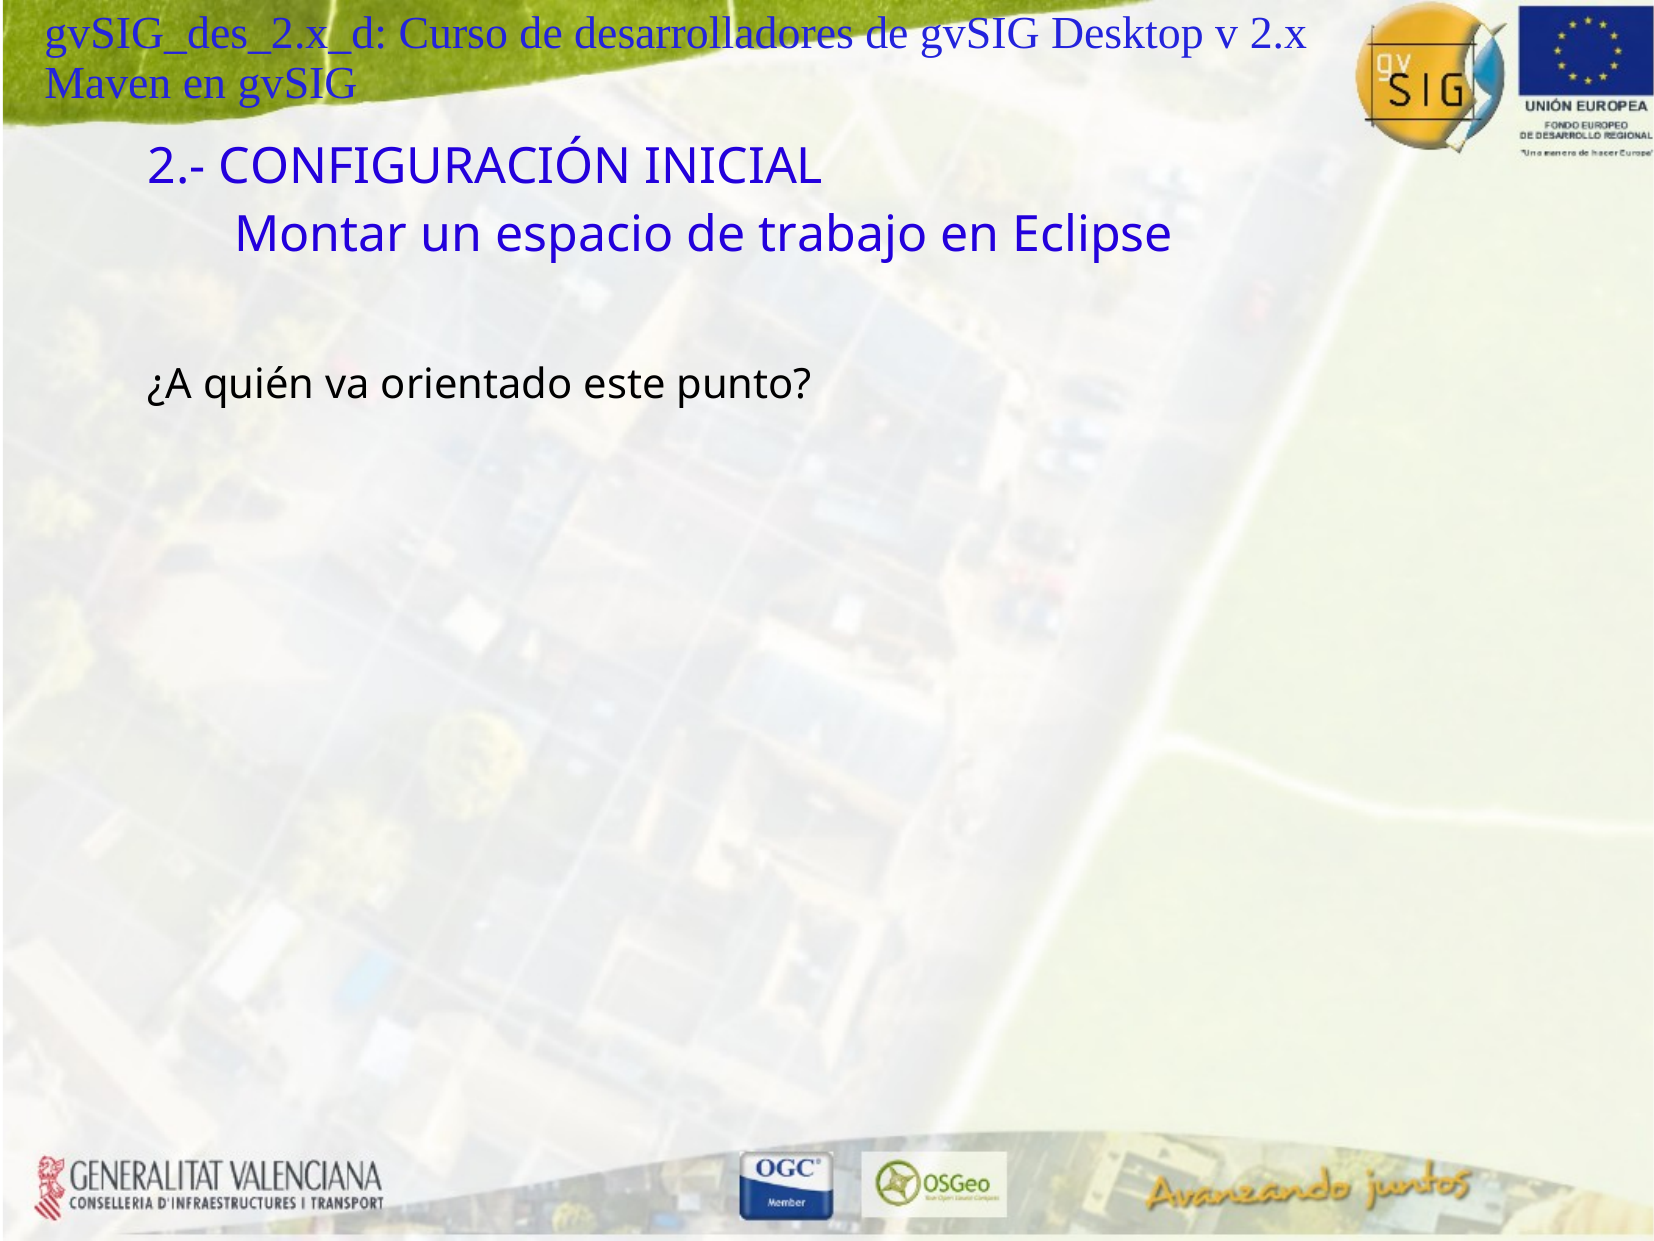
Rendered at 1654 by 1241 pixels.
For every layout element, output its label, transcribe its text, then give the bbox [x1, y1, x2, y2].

title 2.- CONFIGURACIÓN INICIAL Montar un espacio de trabajo en Eclipse [147, 124, 1595, 272]
text_box ¿A quién va orientado este punto? [147, 324, 1505, 1152]
picture [2, 0, 1654, 1241]
